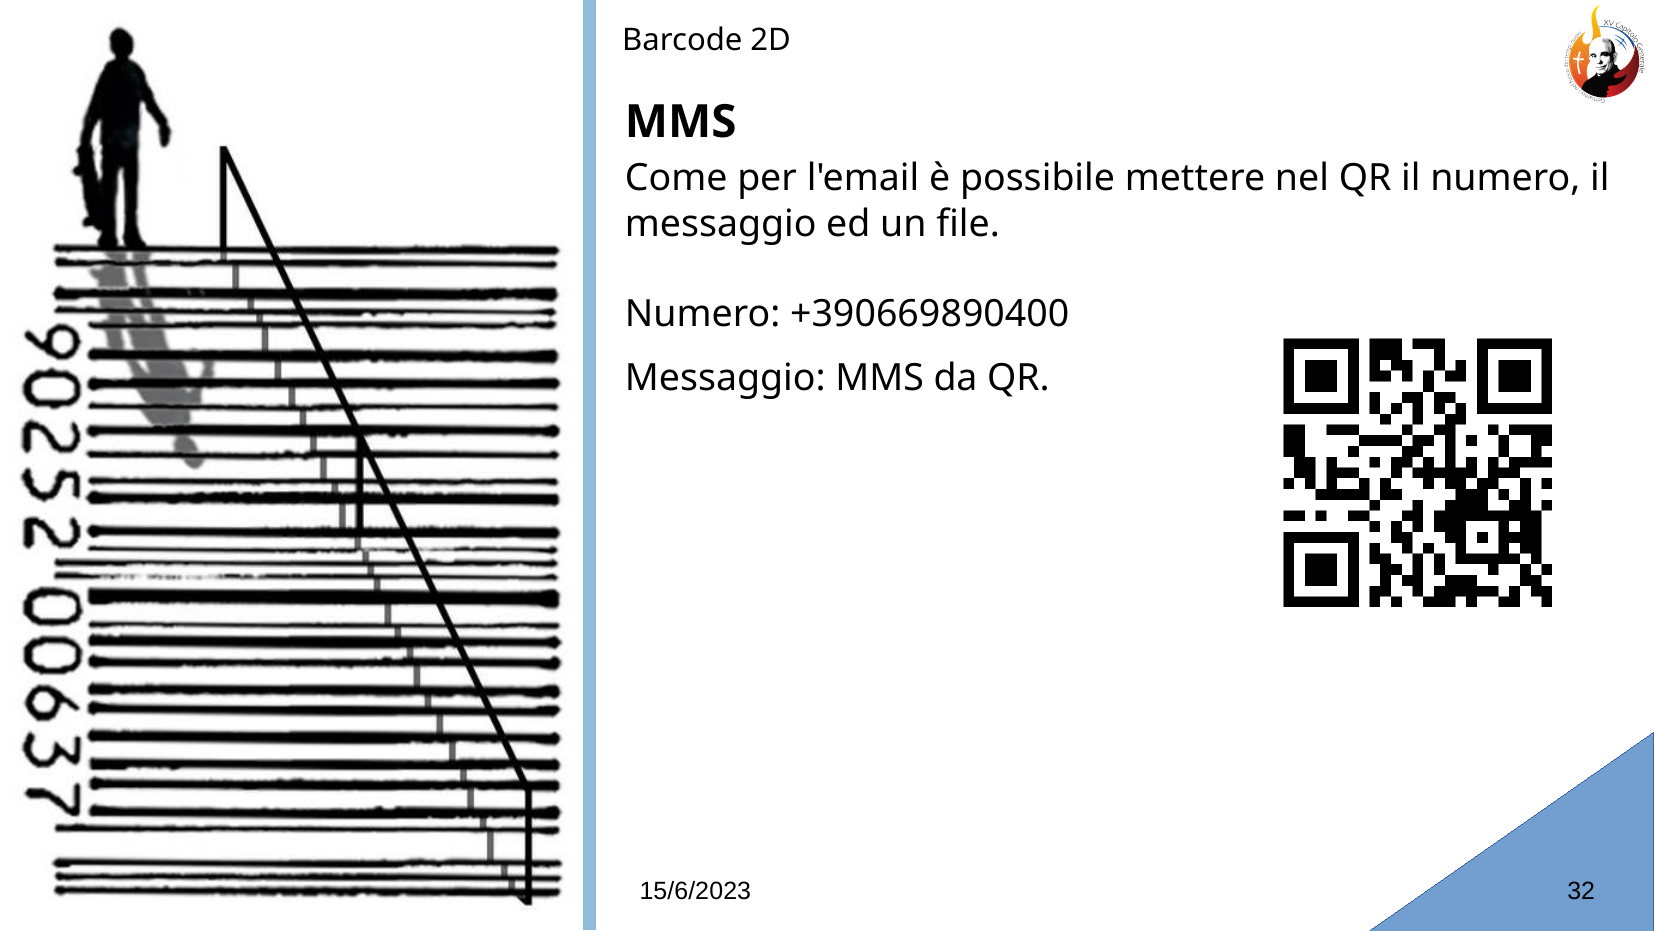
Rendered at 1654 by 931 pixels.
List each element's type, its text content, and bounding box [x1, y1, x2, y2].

picture [1240, 295, 1595, 650]
list Numero: +390669890400 Messaggio: MMS da QR. [624, 289, 1205, 852]
title MMS [624, 88, 1621, 148]
picture [1563, 4, 1646, 103]
list Come per l'email è possibile mettere nel QR il numero, il messaggio ed un file. [624, 153, 1621, 290]
text_box Barcode 2D [607, 9, 1340, 63]
picture [0, 0, 583, 931]
